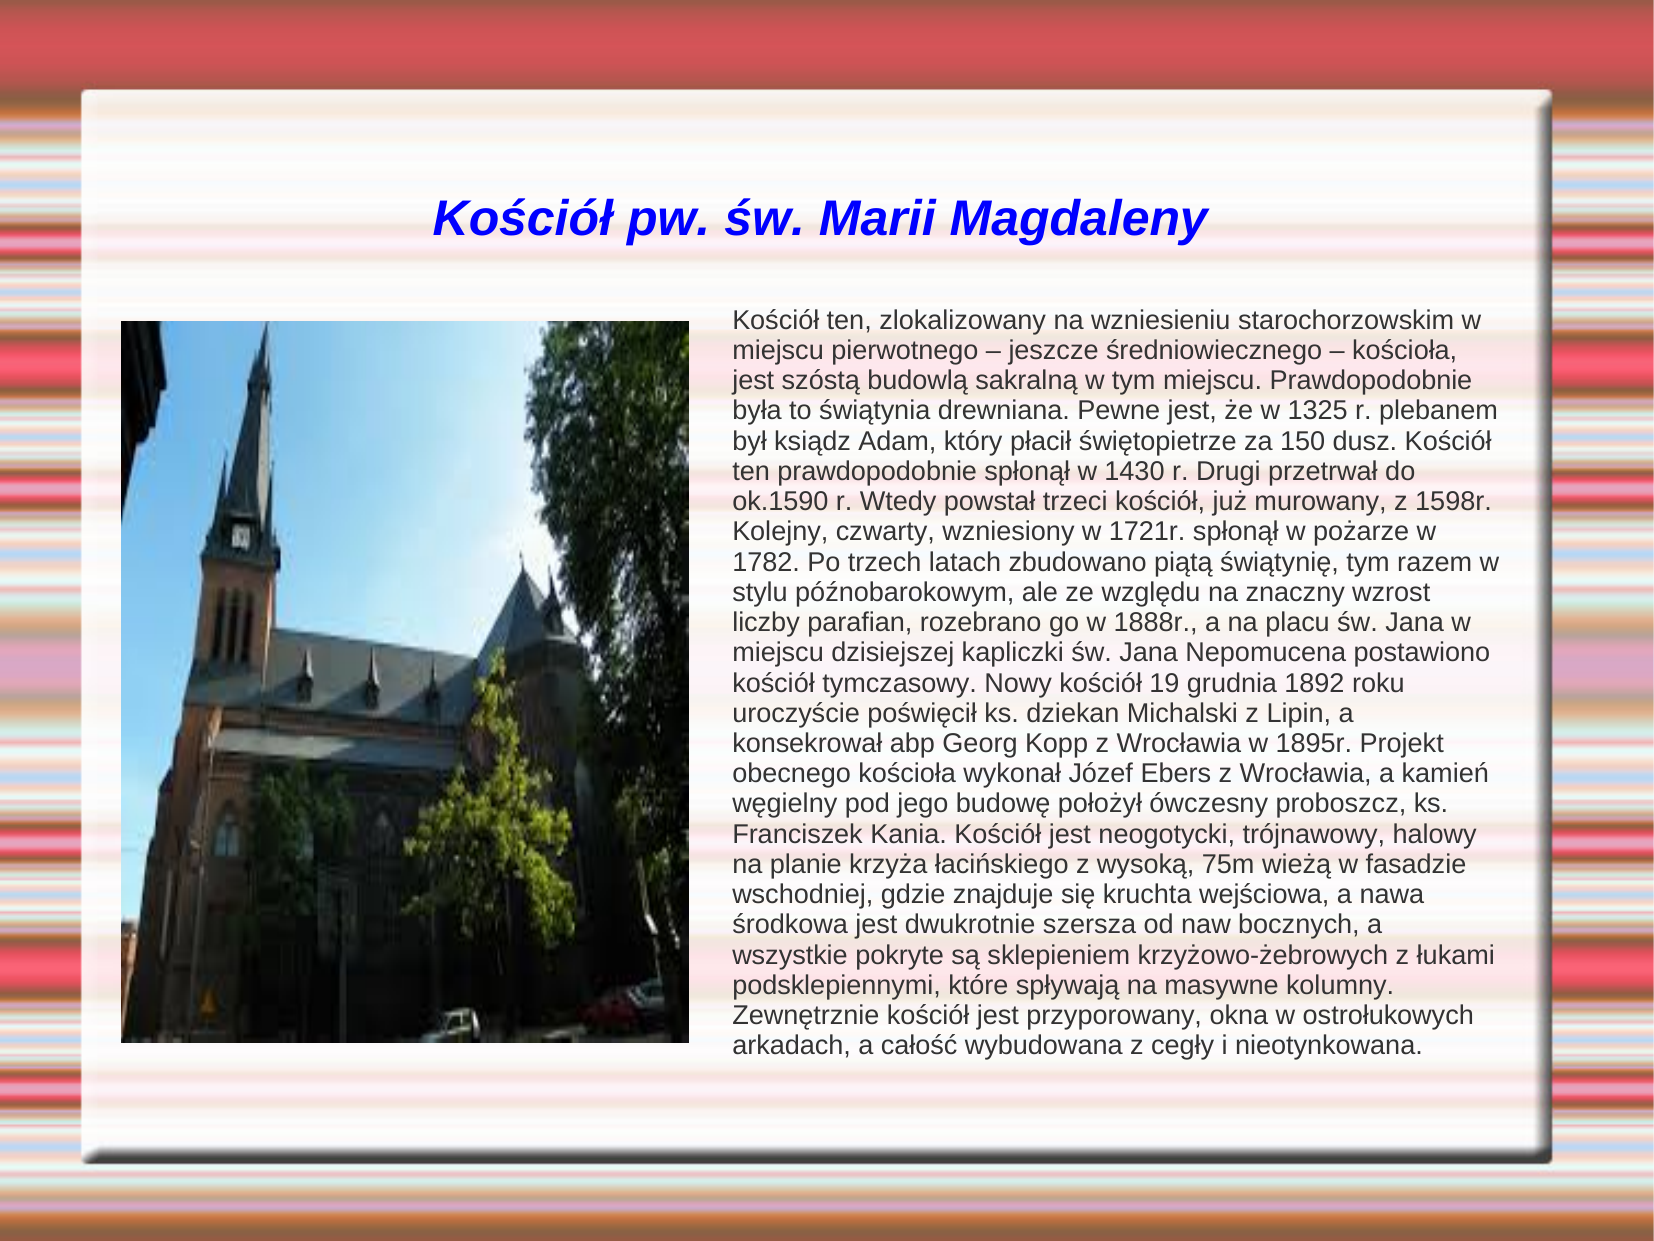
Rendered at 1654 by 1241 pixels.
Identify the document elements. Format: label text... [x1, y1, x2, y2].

title Kościół pw. św. Marii Magdaleny [121, 114, 1534, 322]
picture [0, 0, 1654, 1241]
list Kościół ten, zlokalizowany na wzniesieniu starochorzowskim w miejscu pierwotnego – jeszcze średniowiecznego – kościoła, jest szóstą budowlą sakralną w tym miejscu. Prawdopodobnie była to świątynia drewniana. Pewne jest, że w 1325 r. plebanem był ksiądz Adam, który płacił świętopietrze za 150 dusz. Kościół ten prawdopodobnie spłonął w 1430 r. Drugi przetrwał do ok.1590 r. Wtedy powstał trzeci kościół, już murowany, z 1598r. Kolejny, czwarty, wzniesiony w 1721r. spłonął w pożarze w 1782. Po trzech latach zbudowano piątą świątynię, tym razem w stylu późnobarokowym, ale ze względu na znaczny wzrost liczby parafian, rozebrano go w 1888r., a na placu św. Jana w miejscu dzisiejszej kapliczki św. Jana Nepomucena postawiono kościół tymczasowy. Nowy kościół 19 grudnia 1892 roku uroczyście poświęcił ks. dziekan Michalski z Lipin, a konsekrował abp Georg Kopp z Wrocławia w 1895r. Projekt obecnego kościoła wykonał Józef Ebers z Wrocławia, a kamień węgielny pod jego budowę położył ówczesny proboszcz, ks. Franciszek Kania. Kościół jest neogotycki, trójnawowy, halowy na planie krzyża łacińskiego z wysoką, 75m wieżą w fasadzie wschodniej, gdzie znajduje się kruchta wejściowa, a nawa środkowa jest dwukrotnie szersza od naw bocznych, a wszystkie pokryte są sklepieniem krzyżowo-żebrowych z łukami podsklepiennymi, które spływają na masywne kolumny. Zewnętrznie kościół jest przyporowany, okna w ostrołukowych arkadach, a całość wybudowana z cegły i nieotynkowana. [732, 304, 1505, 1087]
